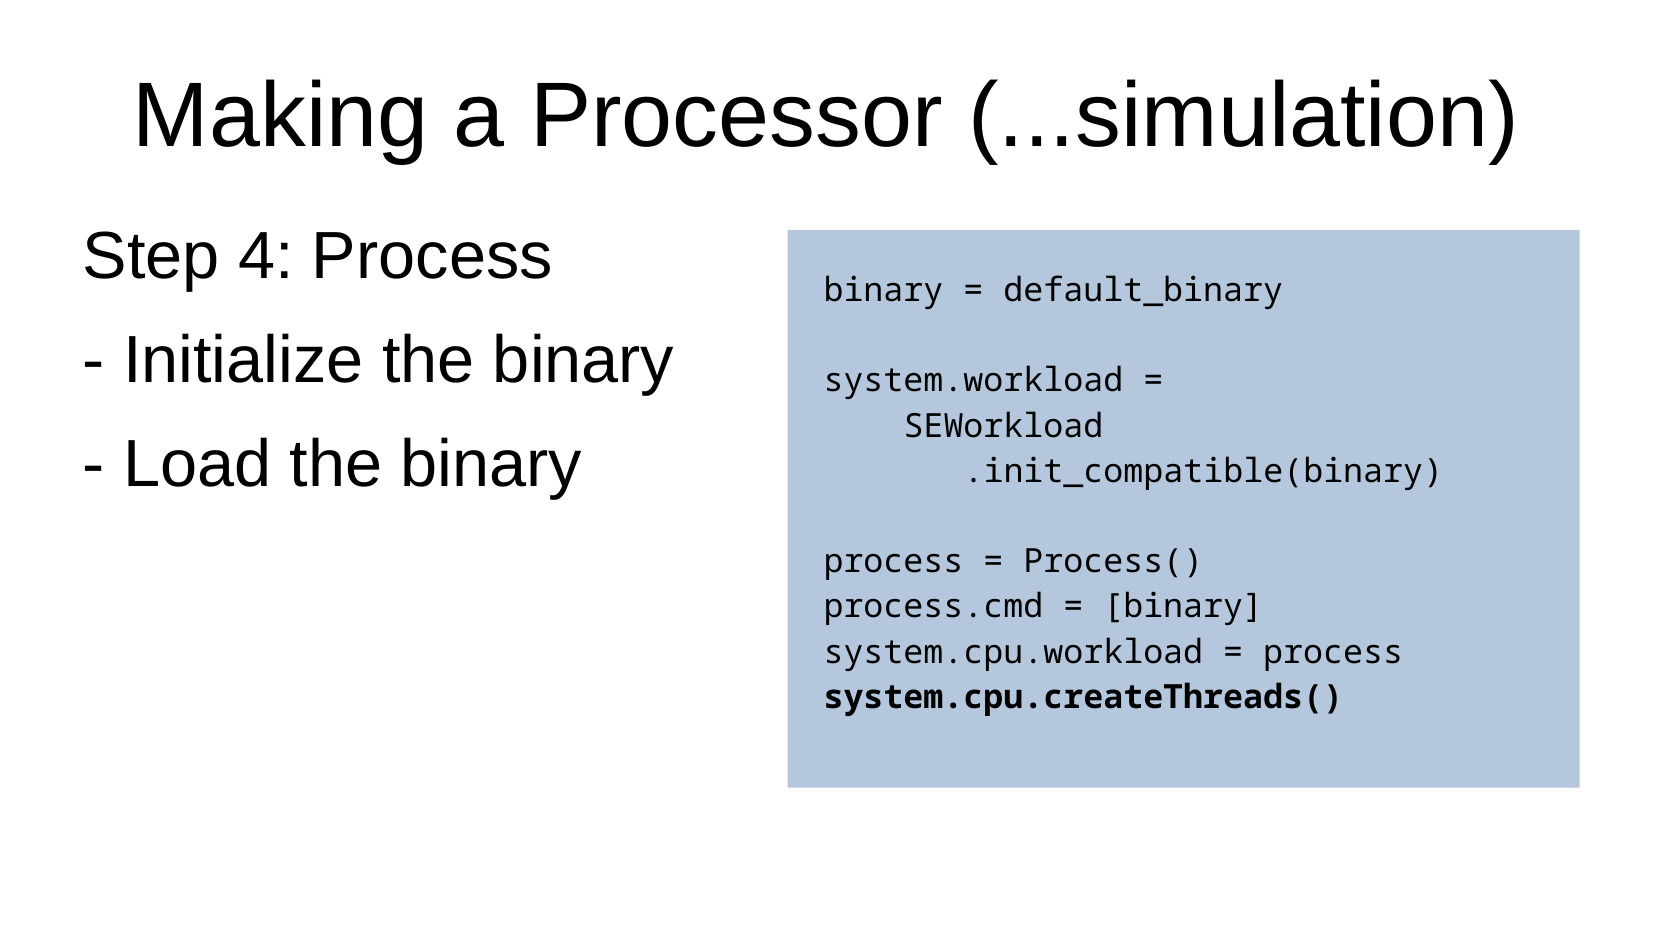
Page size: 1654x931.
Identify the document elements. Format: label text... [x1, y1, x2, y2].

text_box binary = default_binary system.workload = SEWorkload .init_compatible(binary) process = Process() process.cmd = [binary] system.cpu.workload = process system.cpu.createThreads() [787, 229, 1580, 788]
title Making a Processor (...simulation) [82, 37, 1571, 193]
list Step 4: Process - Initialize the binary - Load the binary [82, 217, 809, 863]
